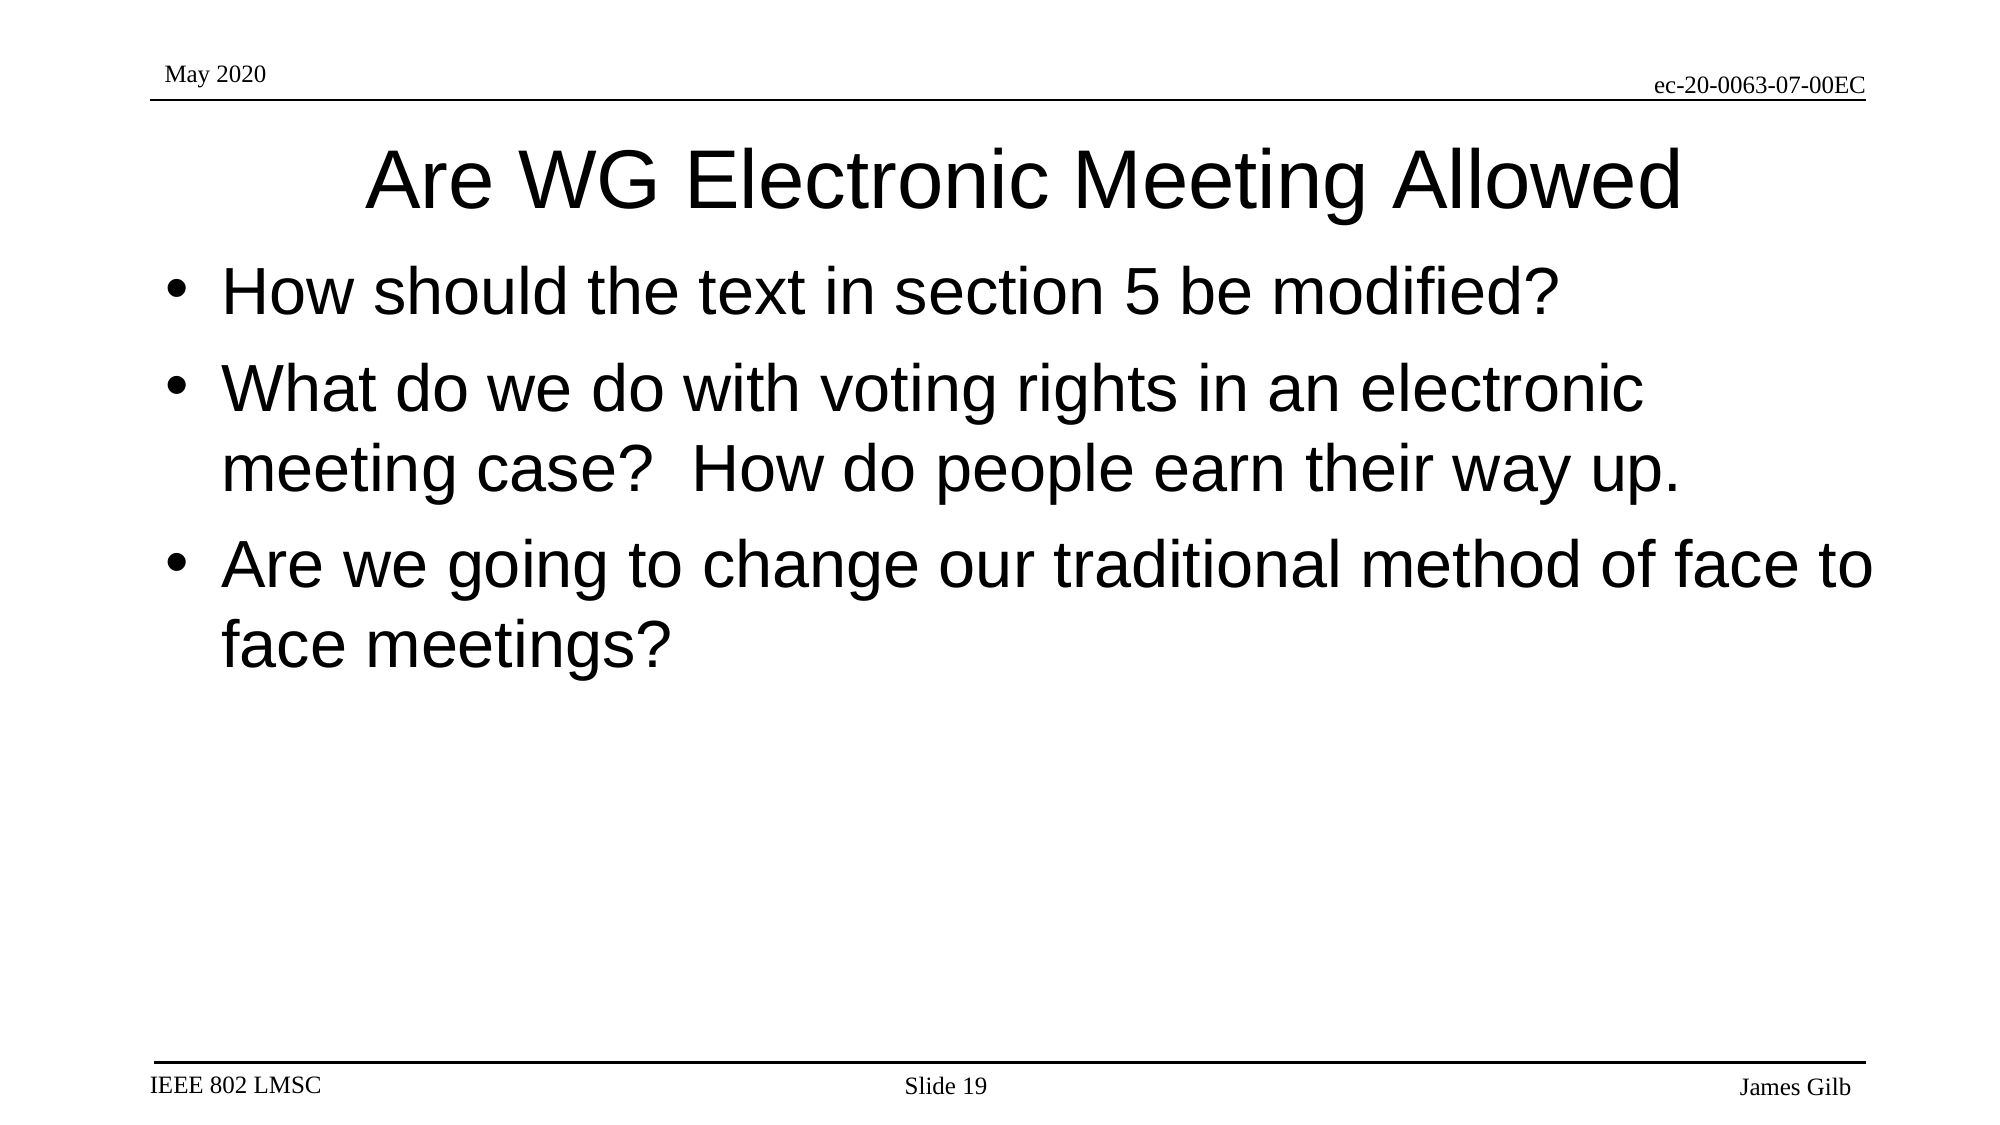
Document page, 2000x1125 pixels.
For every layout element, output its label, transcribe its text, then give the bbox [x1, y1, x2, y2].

title Are WG Electronic Meeting Allowed [149, 112, 1900, 238]
list How should the text in section 5 be modified? What do we do with voting rights in an electronic meeting case? How do people earn their way up. Are we going to change our traditional method of face to face meetings? [149, 239, 1900, 1051]
